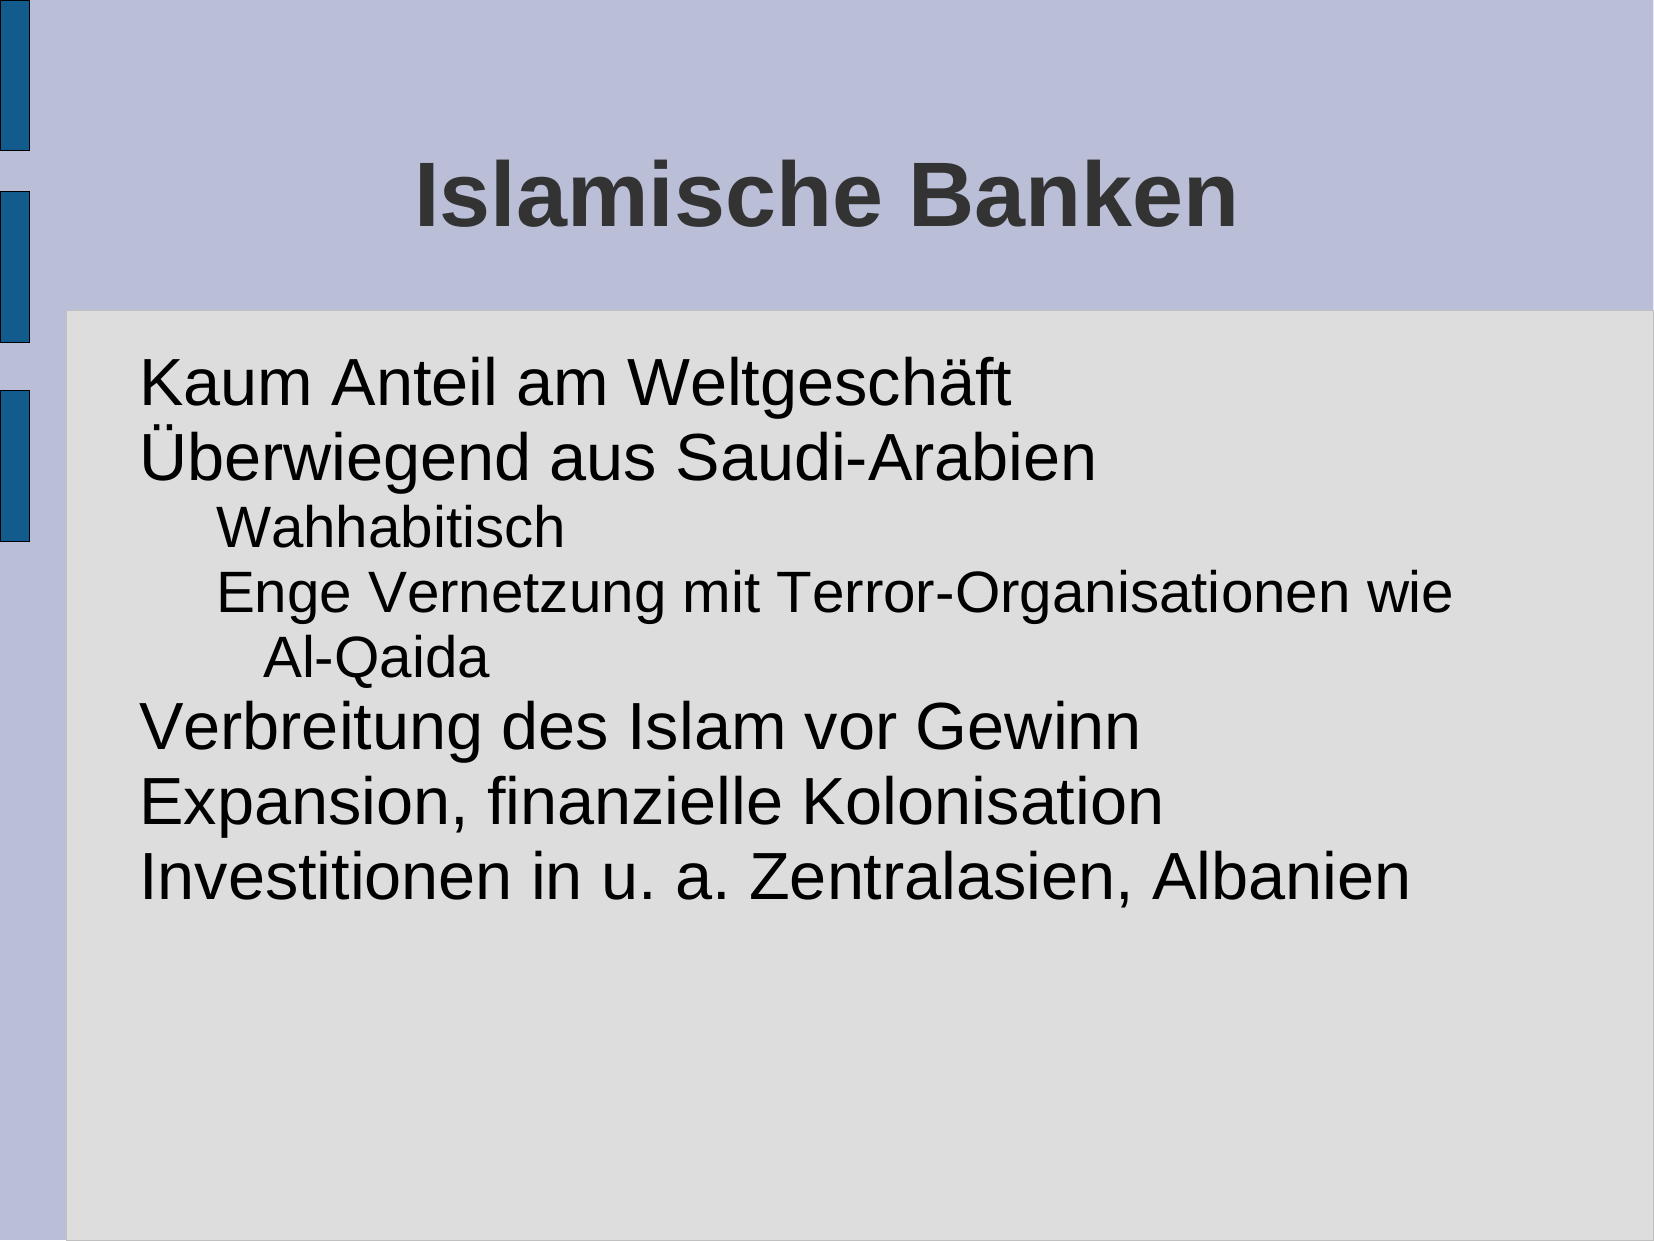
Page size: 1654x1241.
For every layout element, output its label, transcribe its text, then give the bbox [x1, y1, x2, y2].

title Islamische Banken [121, 91, 1534, 299]
list Kaum Anteil am Weltgeschäft Überwiegend aus Saudi-Arabien Wahhabitisch Enge Vernetzung mit Terror-Organisationen wie Al-Qaida Verbreitung des Islam vor Gewinn Expansion, finanzielle Kolonisation Investitionen in u. a. Zentralasien, Albanien [121, 344, 1534, 1127]
